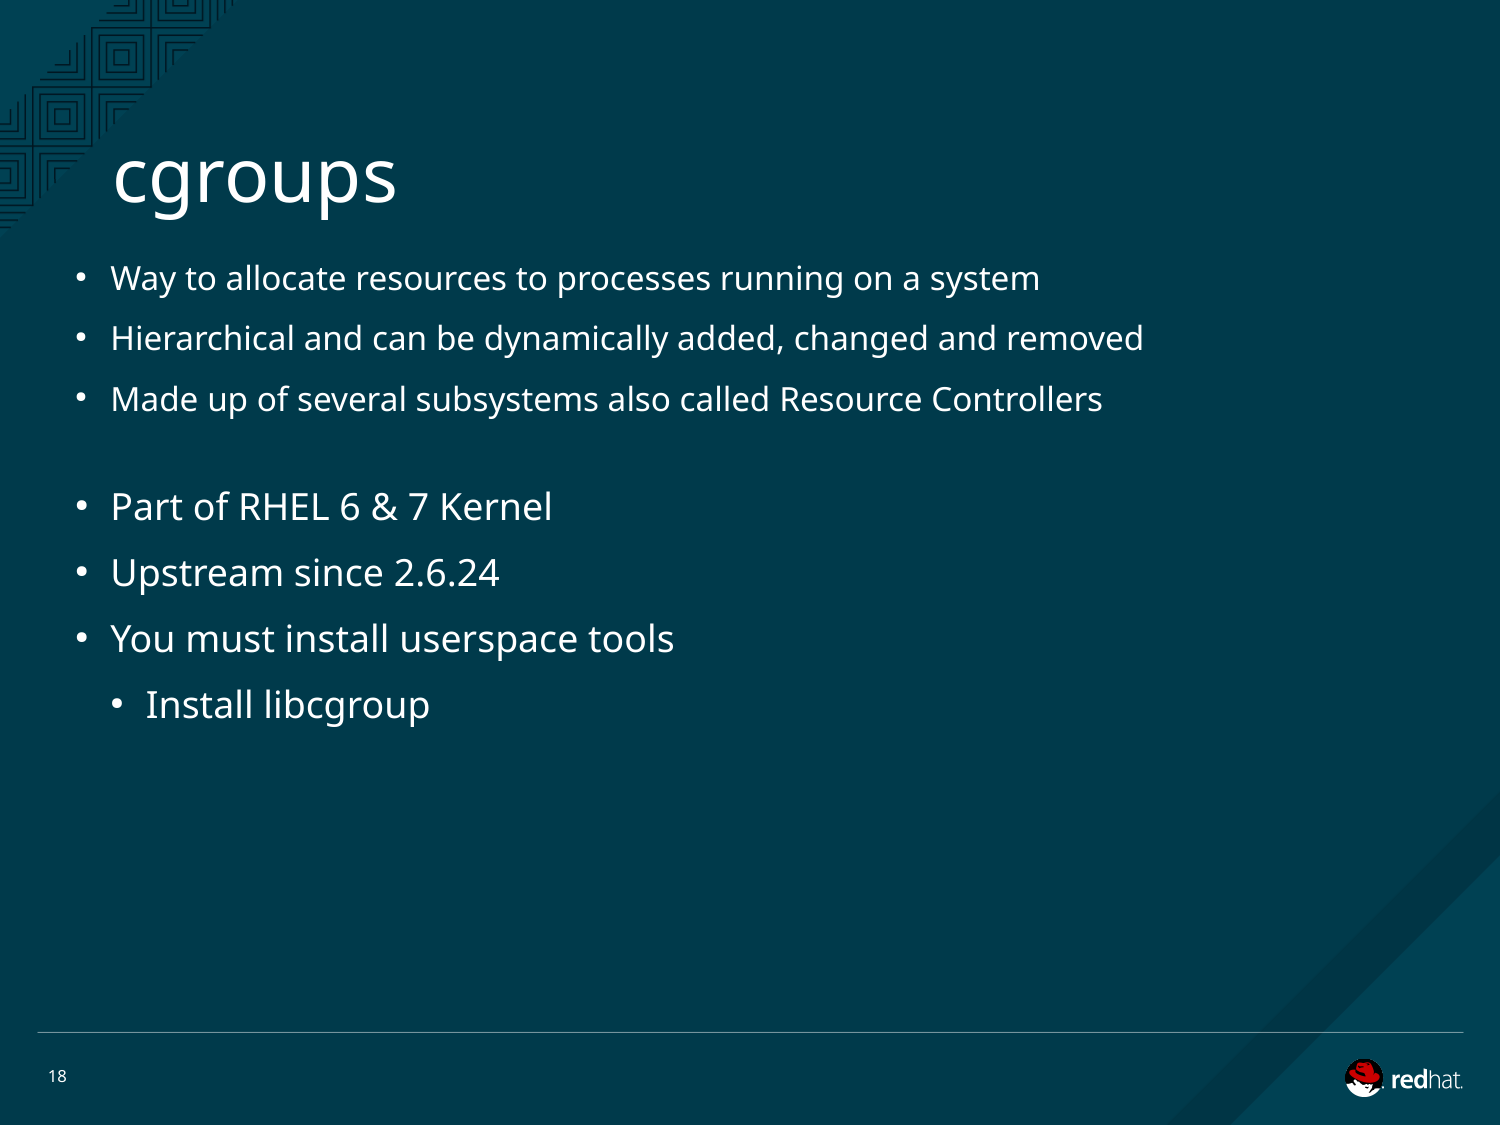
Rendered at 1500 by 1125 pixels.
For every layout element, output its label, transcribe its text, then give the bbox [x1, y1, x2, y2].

picture [1415, 1069, 1426, 1088]
text_box Way to allocate resources to processes running on a system Hierarchical and can be dynamically added, changed and removed Made up of several subsystems also called Resource Controllers Part of RHEL 6 & 7 Kernel Upstream since 2.6.24 You must install userspace tools Install libcgroup [75, 254, 1411, 787]
picture [1346, 1060, 1382, 1096]
picture [1393, 1075, 1399, 1088]
picture [1401, 1075, 1412, 1088]
title cgroups [112, 0, 1388, 225]
